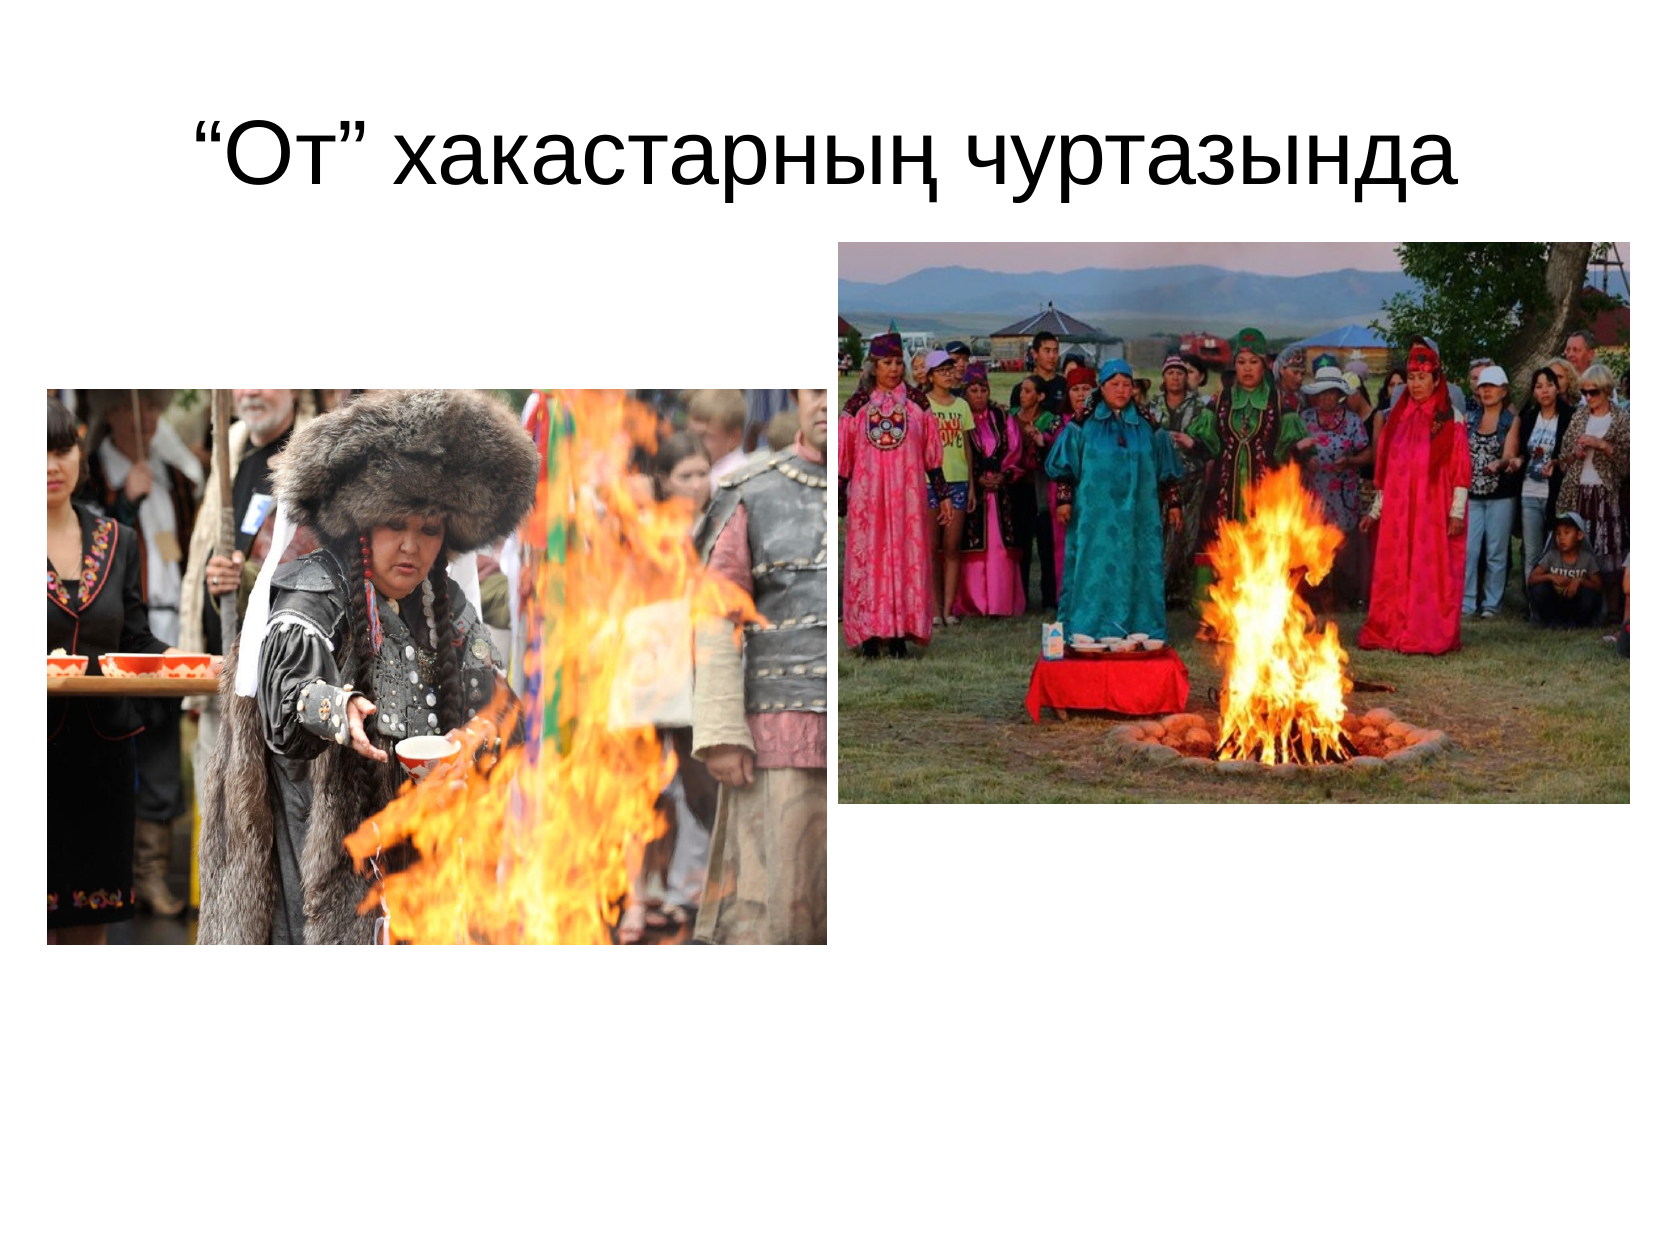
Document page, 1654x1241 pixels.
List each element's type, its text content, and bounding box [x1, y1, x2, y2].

title “От” хакастарның чуртазында [82, 49, 1571, 257]
picture [838, 242, 1630, 804]
picture [47, 389, 827, 945]
